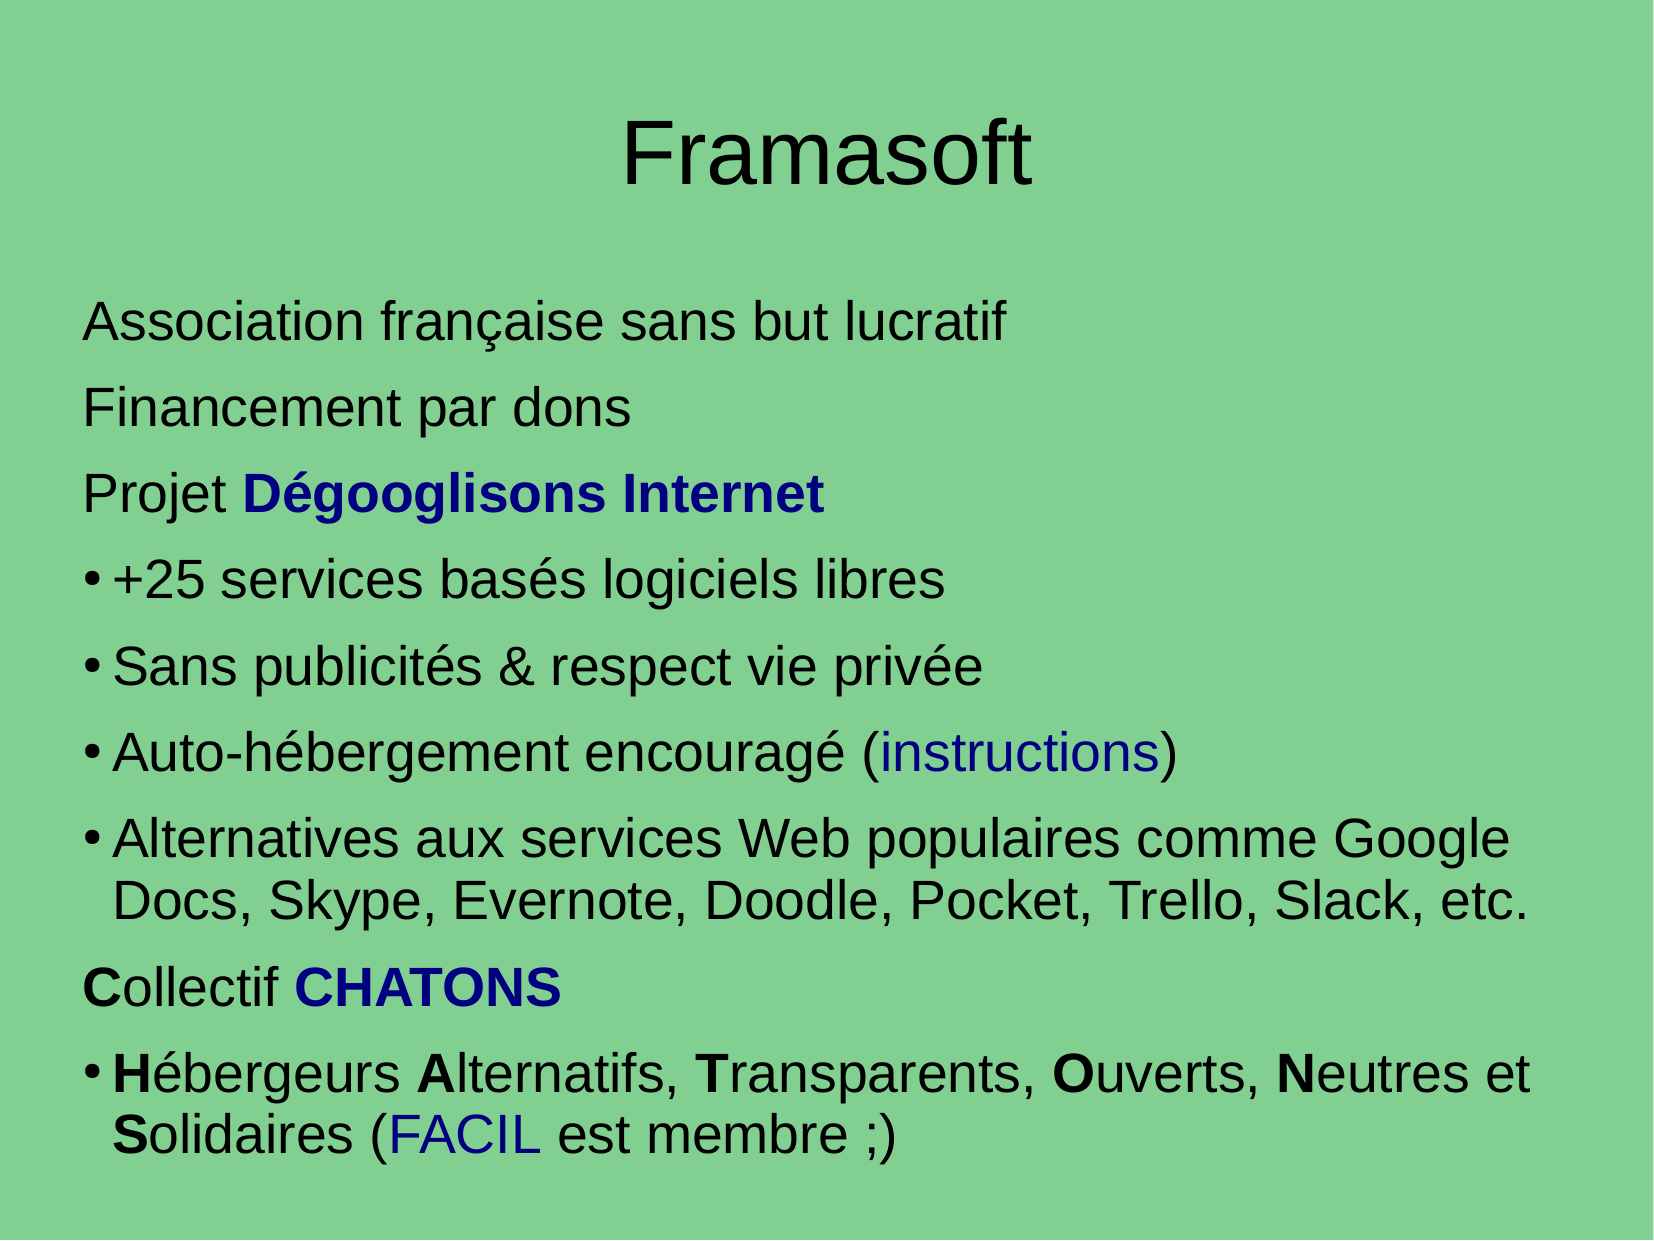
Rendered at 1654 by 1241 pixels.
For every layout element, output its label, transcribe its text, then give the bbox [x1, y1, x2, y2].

list Association française sans but lucratif Financement par dons Projet Dégooglisons Internet +25 services basés logiciels libres Sans publicités & respect vie privée Auto-hébergement encouragé (instructions) Alternatives aux services Web populaires comme Google Docs, Skype, Evernote, Doodle, Pocket, Trello, Slack, etc. Collectif CHATONS Hébergeurs Alternatifs, Transparents, Ouverts, Neutres et Solidaires (FACIL est membre ;) [82, 290, 1571, 1186]
title Framasoft [82, 49, 1571, 257]
